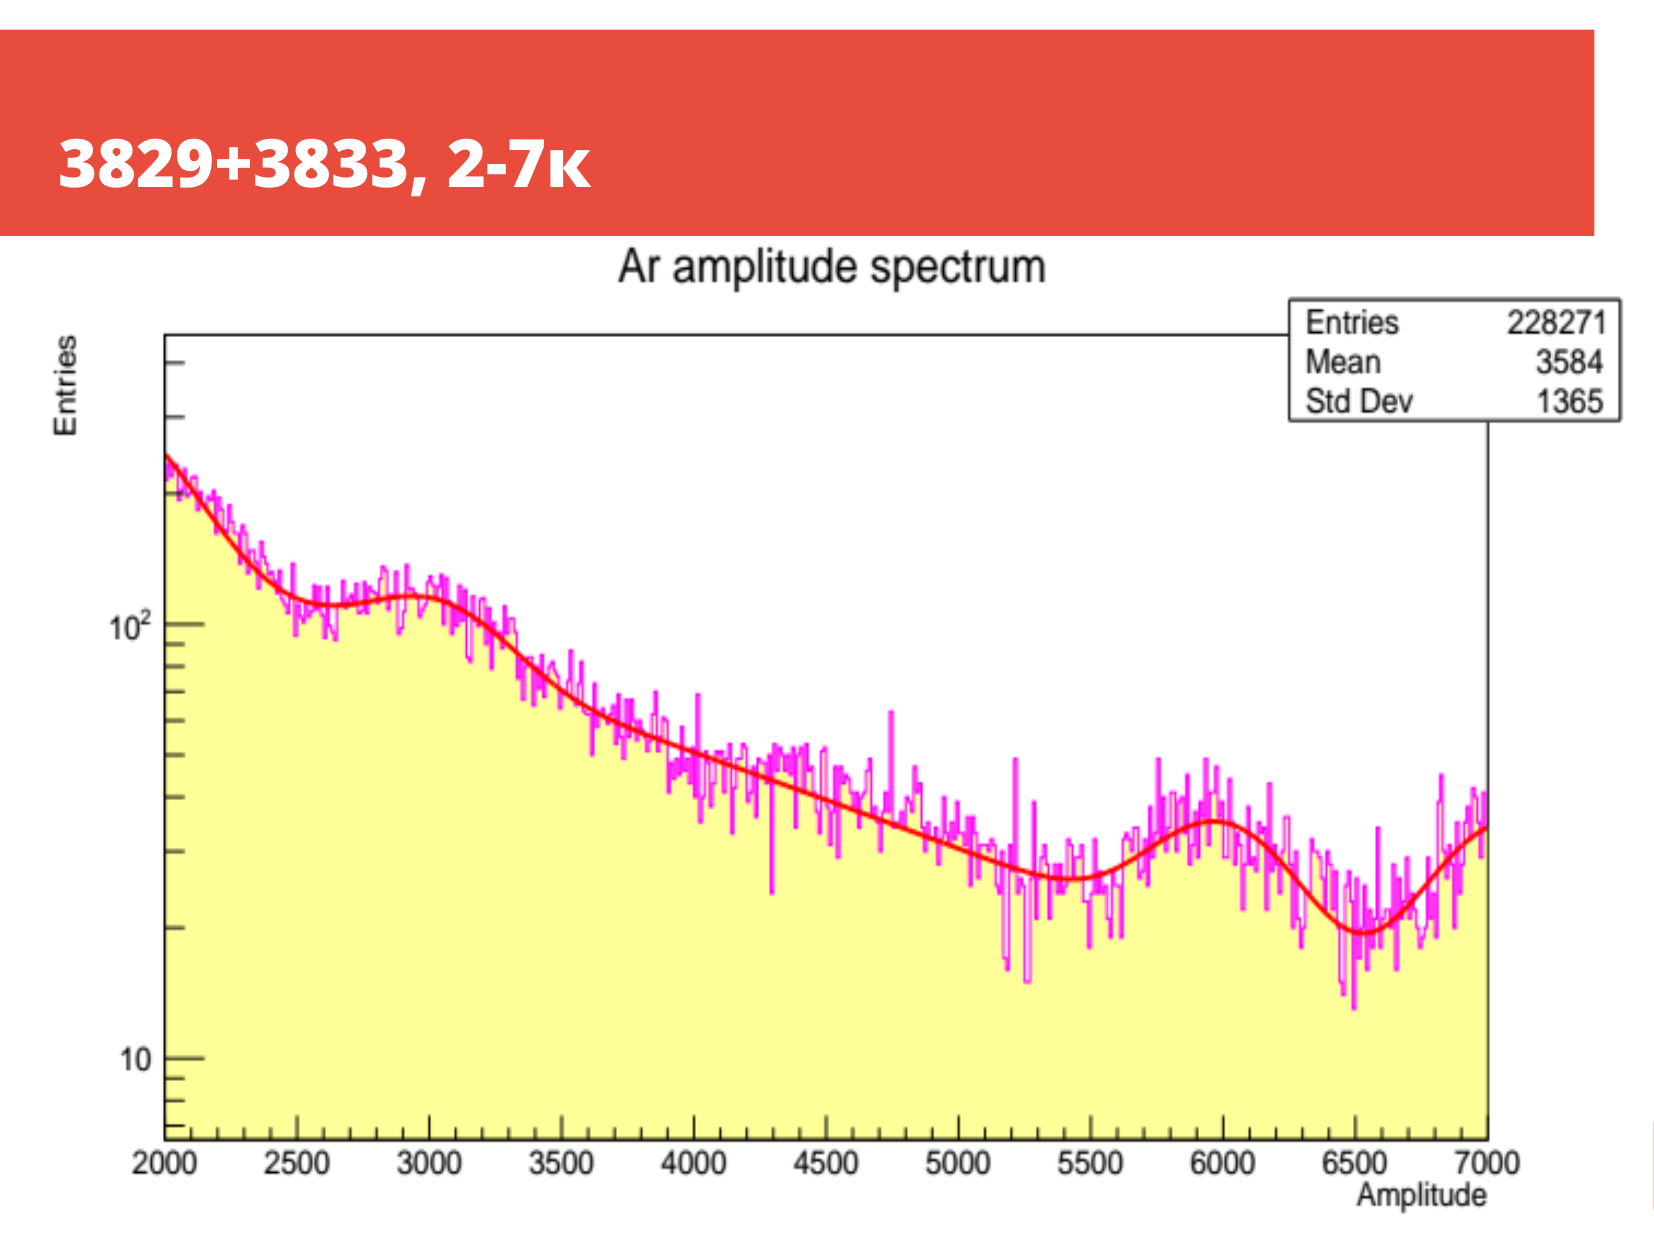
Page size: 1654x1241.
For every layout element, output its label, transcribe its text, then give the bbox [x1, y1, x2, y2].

picture [0, 236, 1654, 1241]
title 3829+3833, 2-7к [59, 59, 1595, 207]
